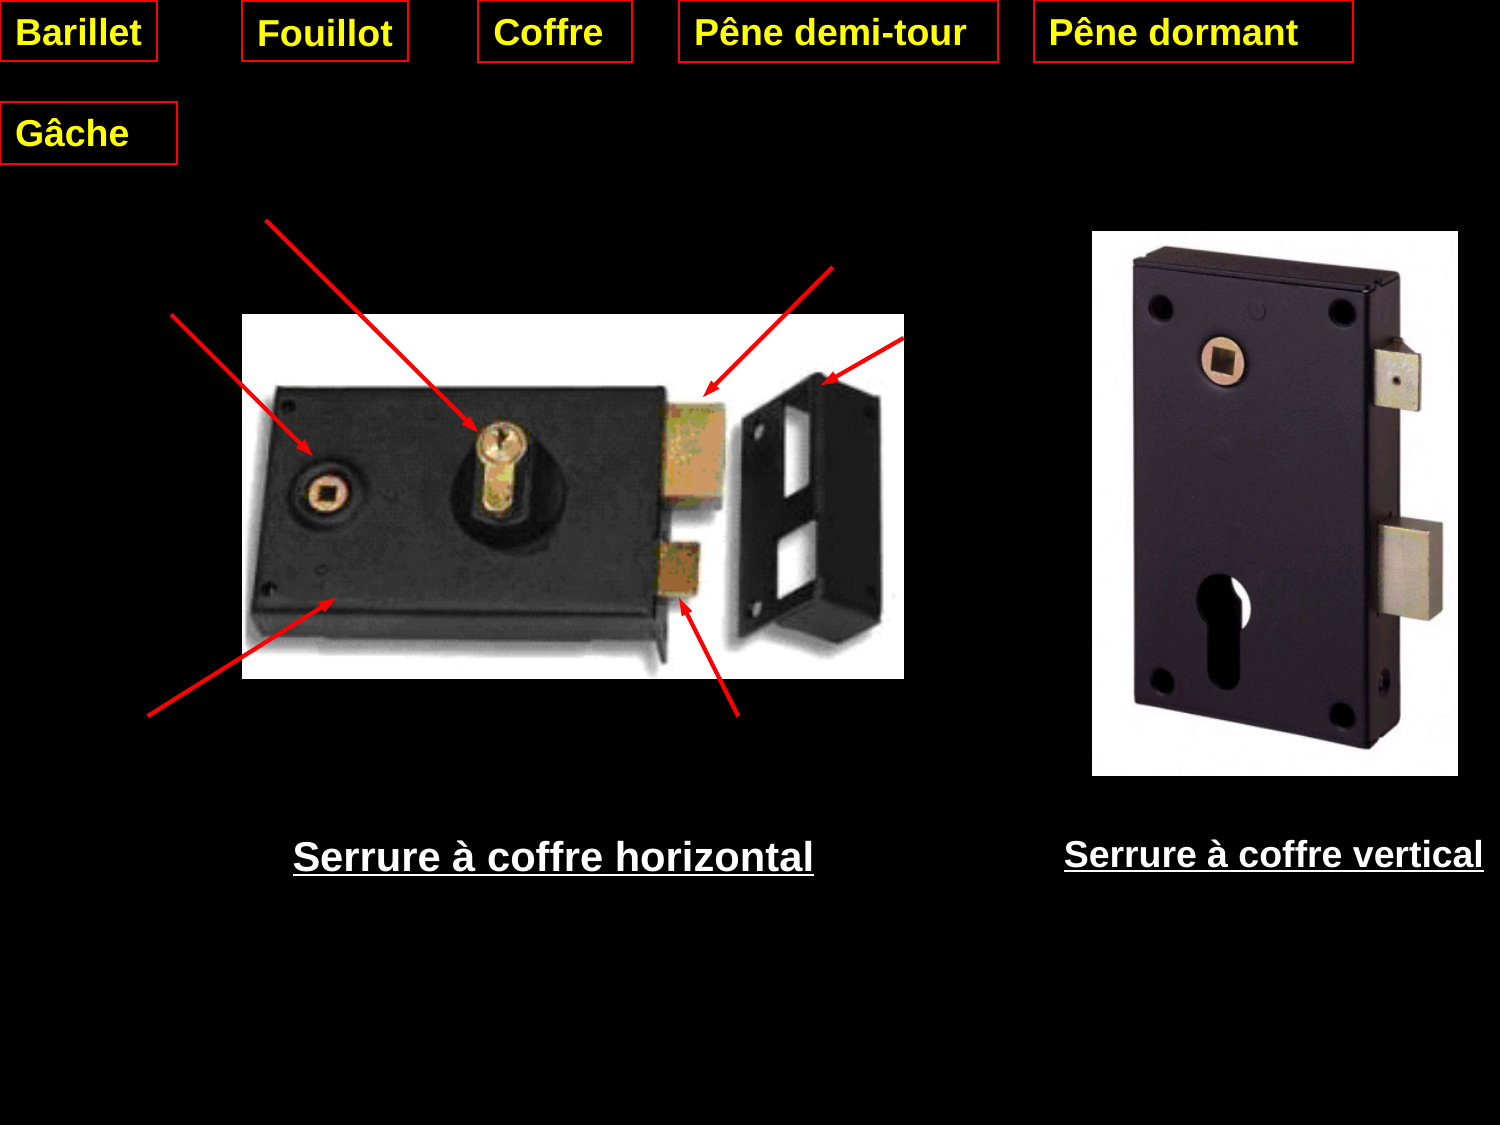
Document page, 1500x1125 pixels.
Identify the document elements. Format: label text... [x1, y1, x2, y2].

text_box Barillet [0, 1, 157, 61]
text_box Pêne dormant [1033, 0, 1353, 63]
text_box Serrure à coffre vertical [1049, 822, 1499, 883]
text_box Pêne demi-tour [679, 0, 999, 63]
text_box Serrure à coffre horizontal [278, 822, 830, 888]
picture [242, 314, 904, 679]
text_box Coffre [478, 0, 633, 63]
picture [1092, 231, 1458, 776]
text_box Gâche [0, 101, 178, 165]
text_box Fouillot [242, 1, 408, 61]
